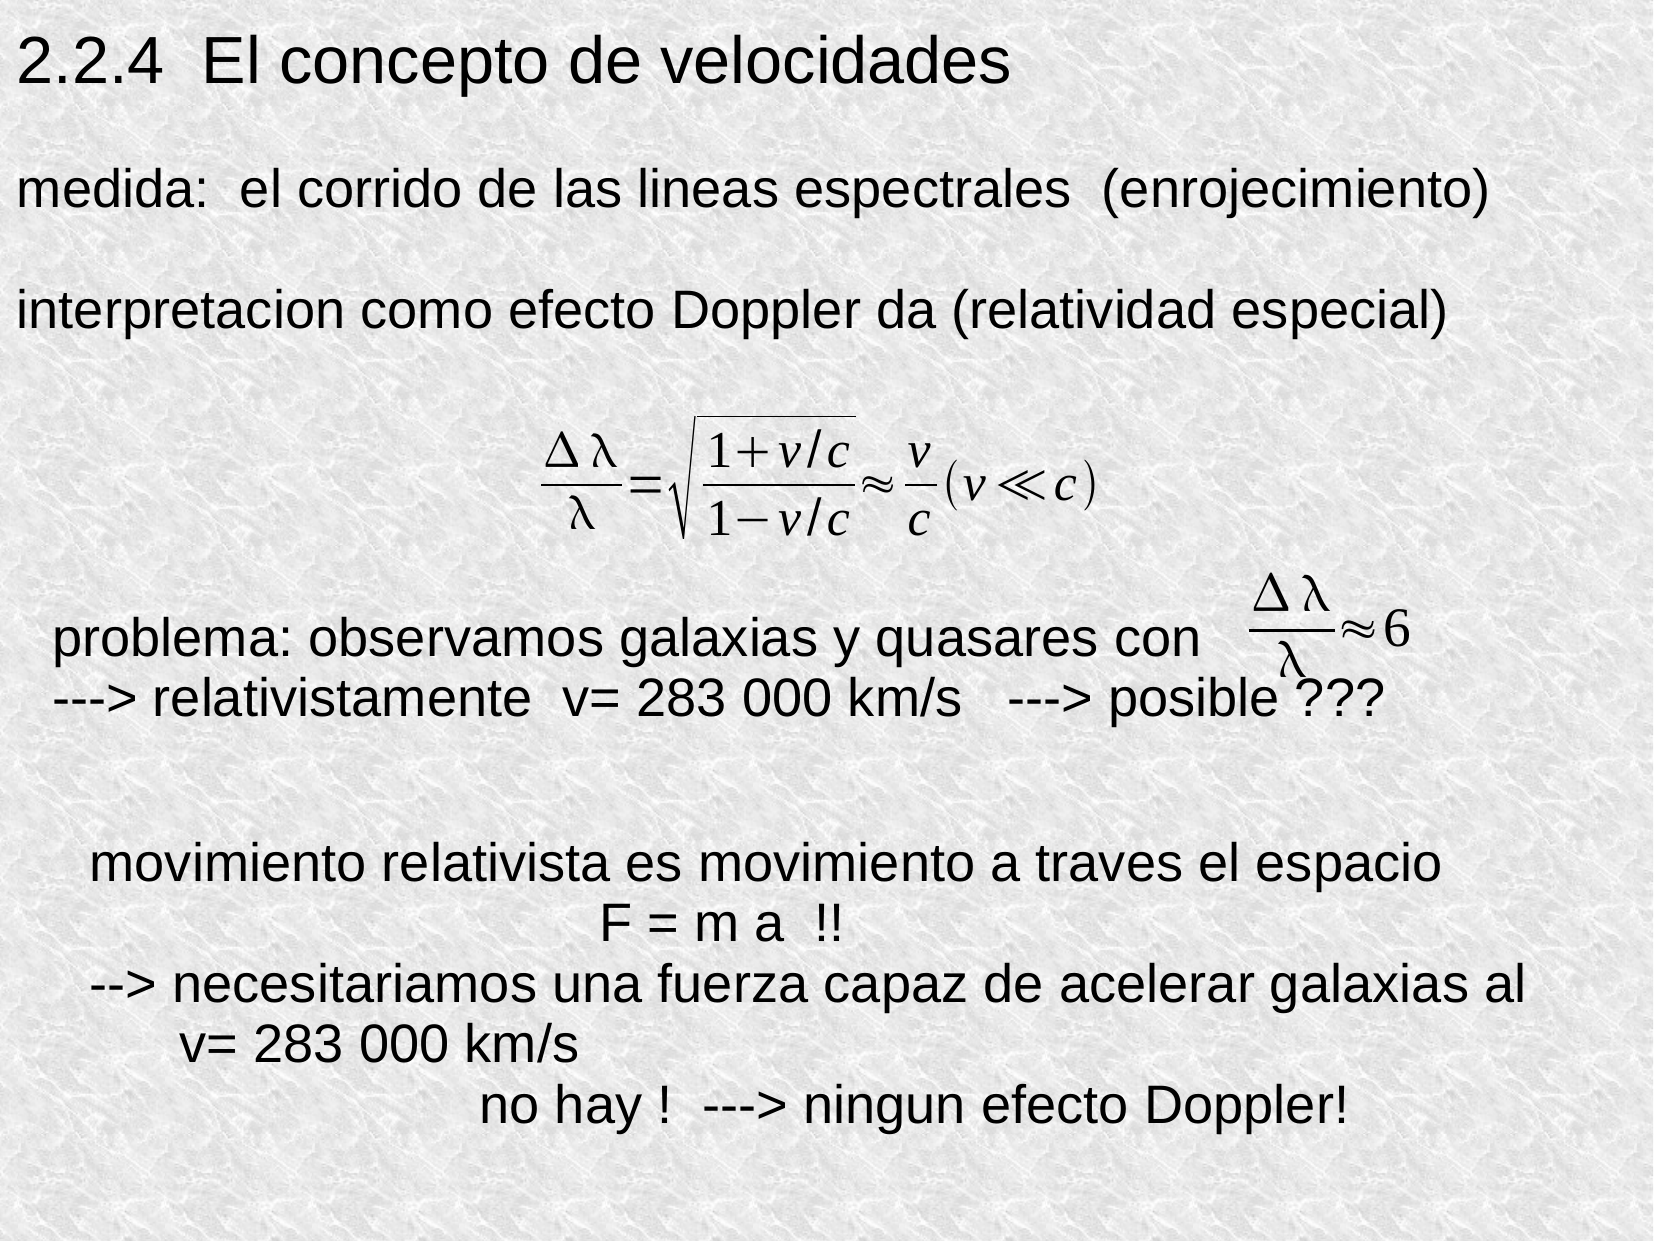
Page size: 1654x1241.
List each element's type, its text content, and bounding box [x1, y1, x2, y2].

chart [1231, 562, 1426, 689]
text_box movimiento relativista es movimiento a traves el espacio F = m a !! --> necesitariamos una fuerza capaz de acelerar galaxias al v= 283 000 km/s no hay ! ---> ningun efecto Doppler! [74, 825, 1544, 1241]
text_box 2.2.4 El concepto de velocidades medida: el corrido de las lineas espectrales (enrojecimiento) interpretacion como efecto Doppler da (relatividad especial) [2, 15, 1653, 451]
picture [0, 0, 1654, 1241]
text_box problema: observamos galaxias y quasares con ---> relativistamente v= 283 000 km/s ---> posible ??? [37, 600, 1403, 817]
chart [525, 412, 1112, 547]
